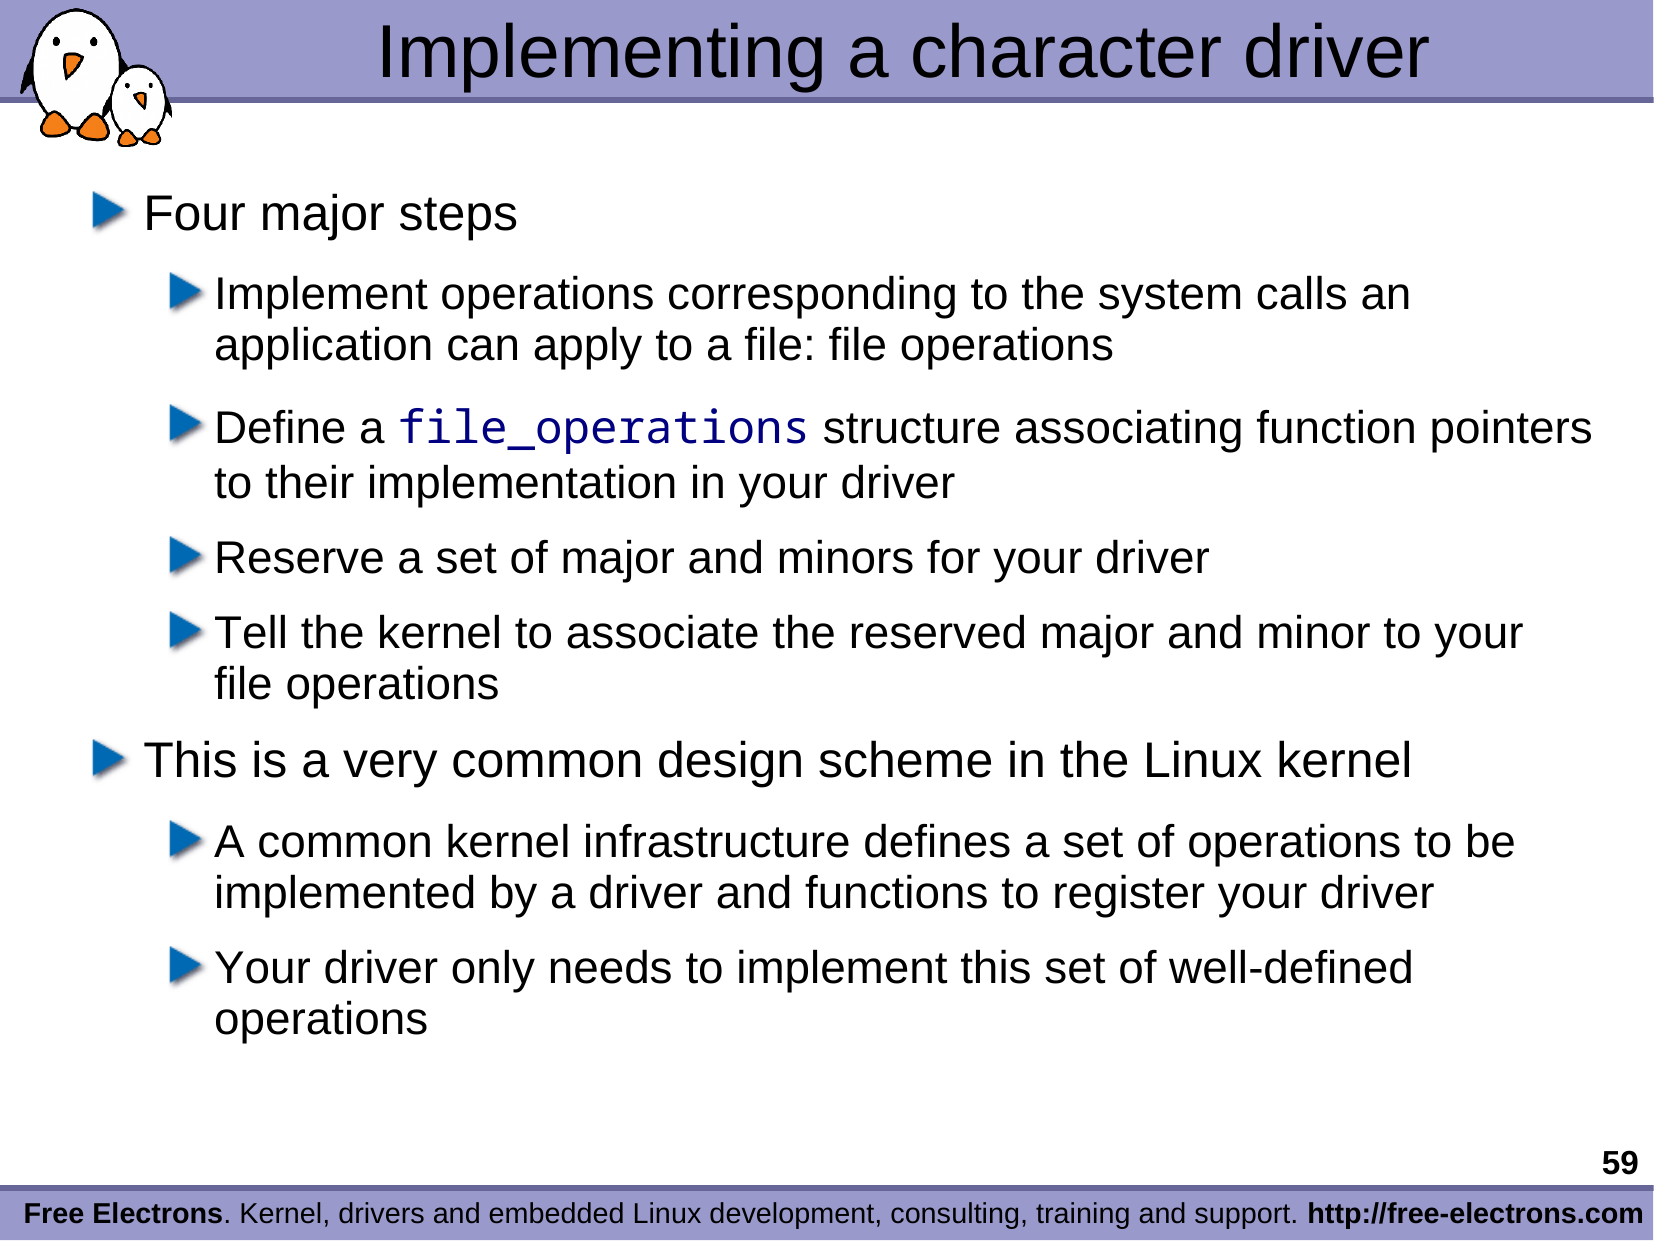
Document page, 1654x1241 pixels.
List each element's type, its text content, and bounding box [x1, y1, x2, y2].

list Four major steps Implement operations corresponding to the system calls an application can apply to a file: file operations Define a file_operations structure associating function pointers to their implementation in your driver Reserve a set of major and minors for your driver Tell the kernel to associate the reserved major and minor to your file operations This is a very common design scheme in the Linux kernel A common kernel infrastructure defines a set of operations to be implemented by a driver and functions to register your driver Your driver only needs to implement this set of well-defined operations [72, 185, 1596, 1110]
picture [20, 8, 172, 147]
title Implementing a character driver [178, 4, 1631, 98]
